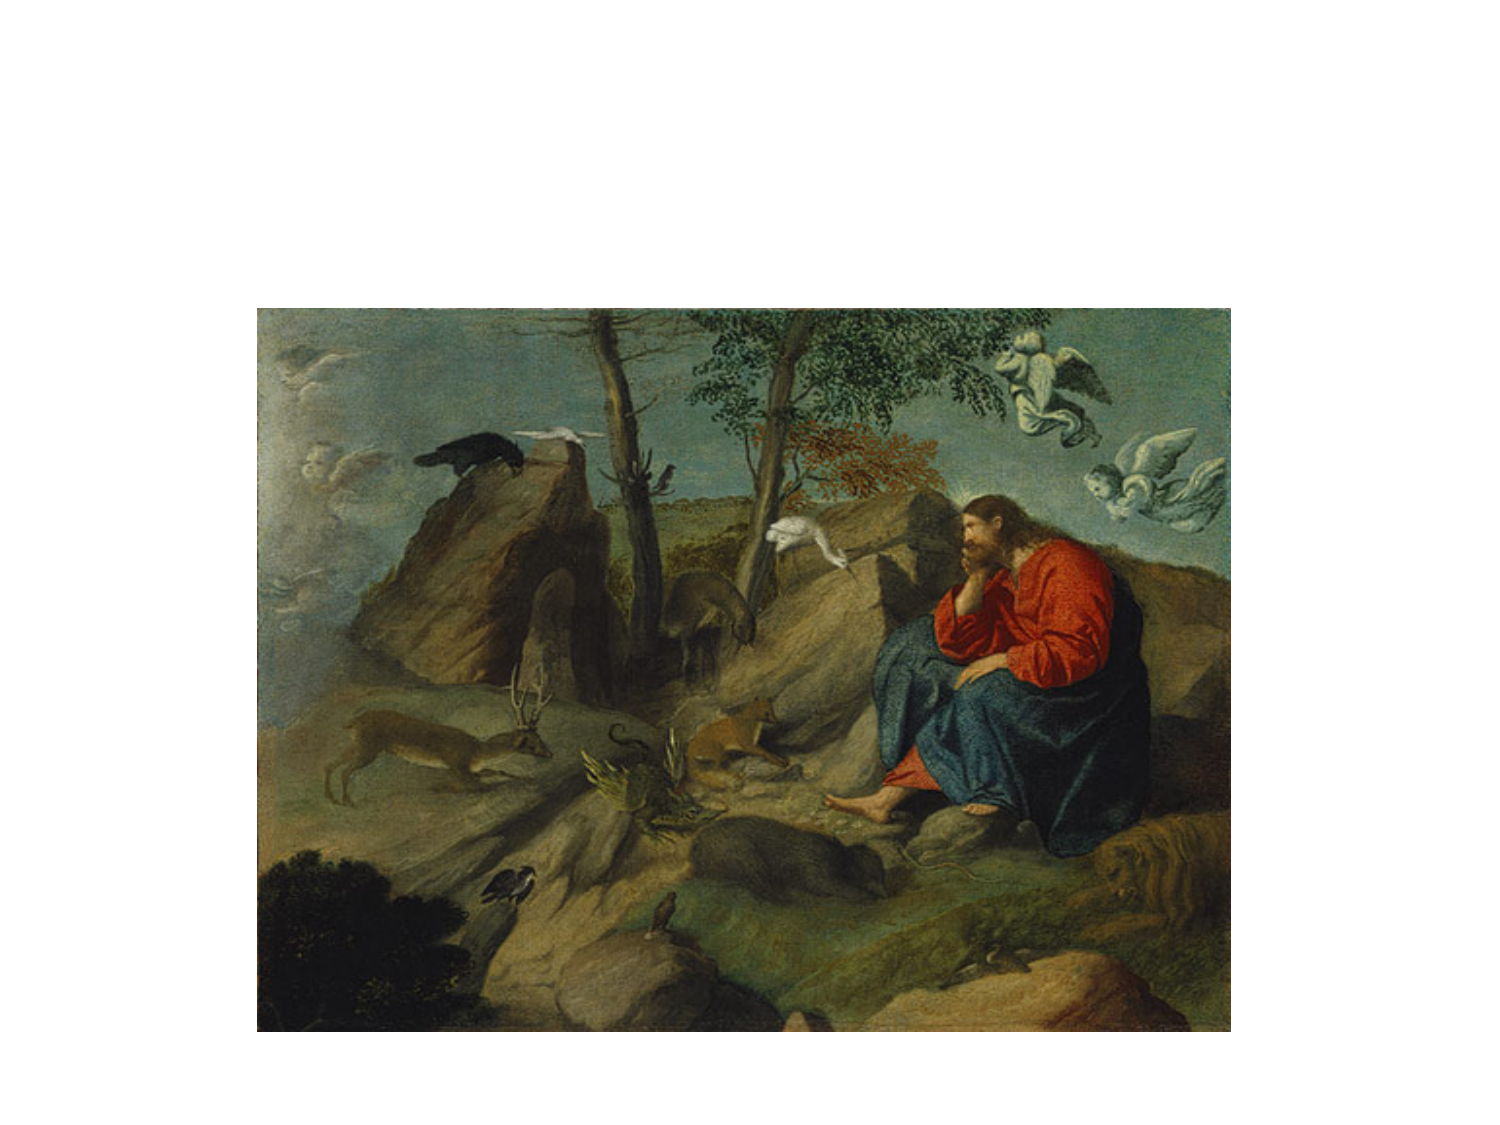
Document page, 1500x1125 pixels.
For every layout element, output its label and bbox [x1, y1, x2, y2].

picture [257, 308, 1231, 1032]
